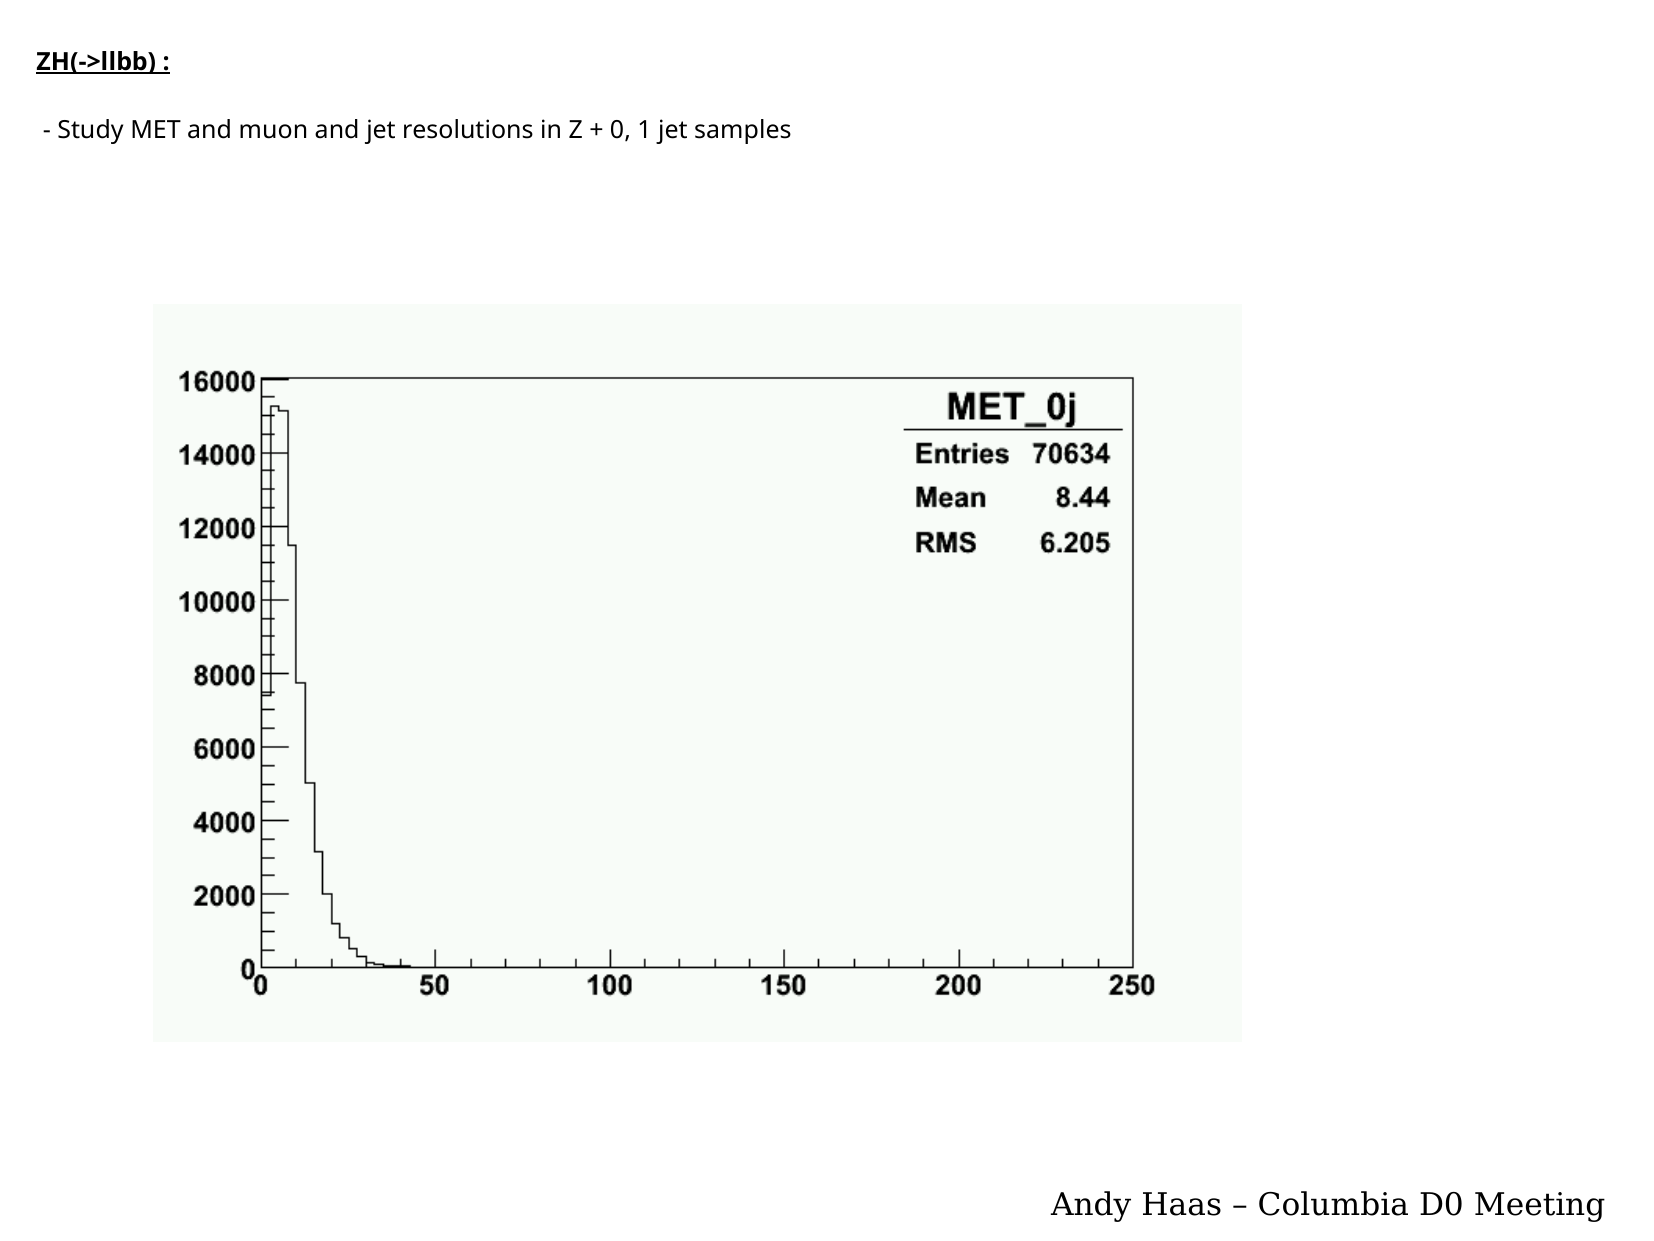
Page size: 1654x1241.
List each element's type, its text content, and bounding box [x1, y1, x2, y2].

text_box ZH(->llbb) : - Study MET and muon and jet resolutions in Z + 0, 1 jet samples [36, 43, 977, 739]
picture [153, 304, 1242, 1042]
